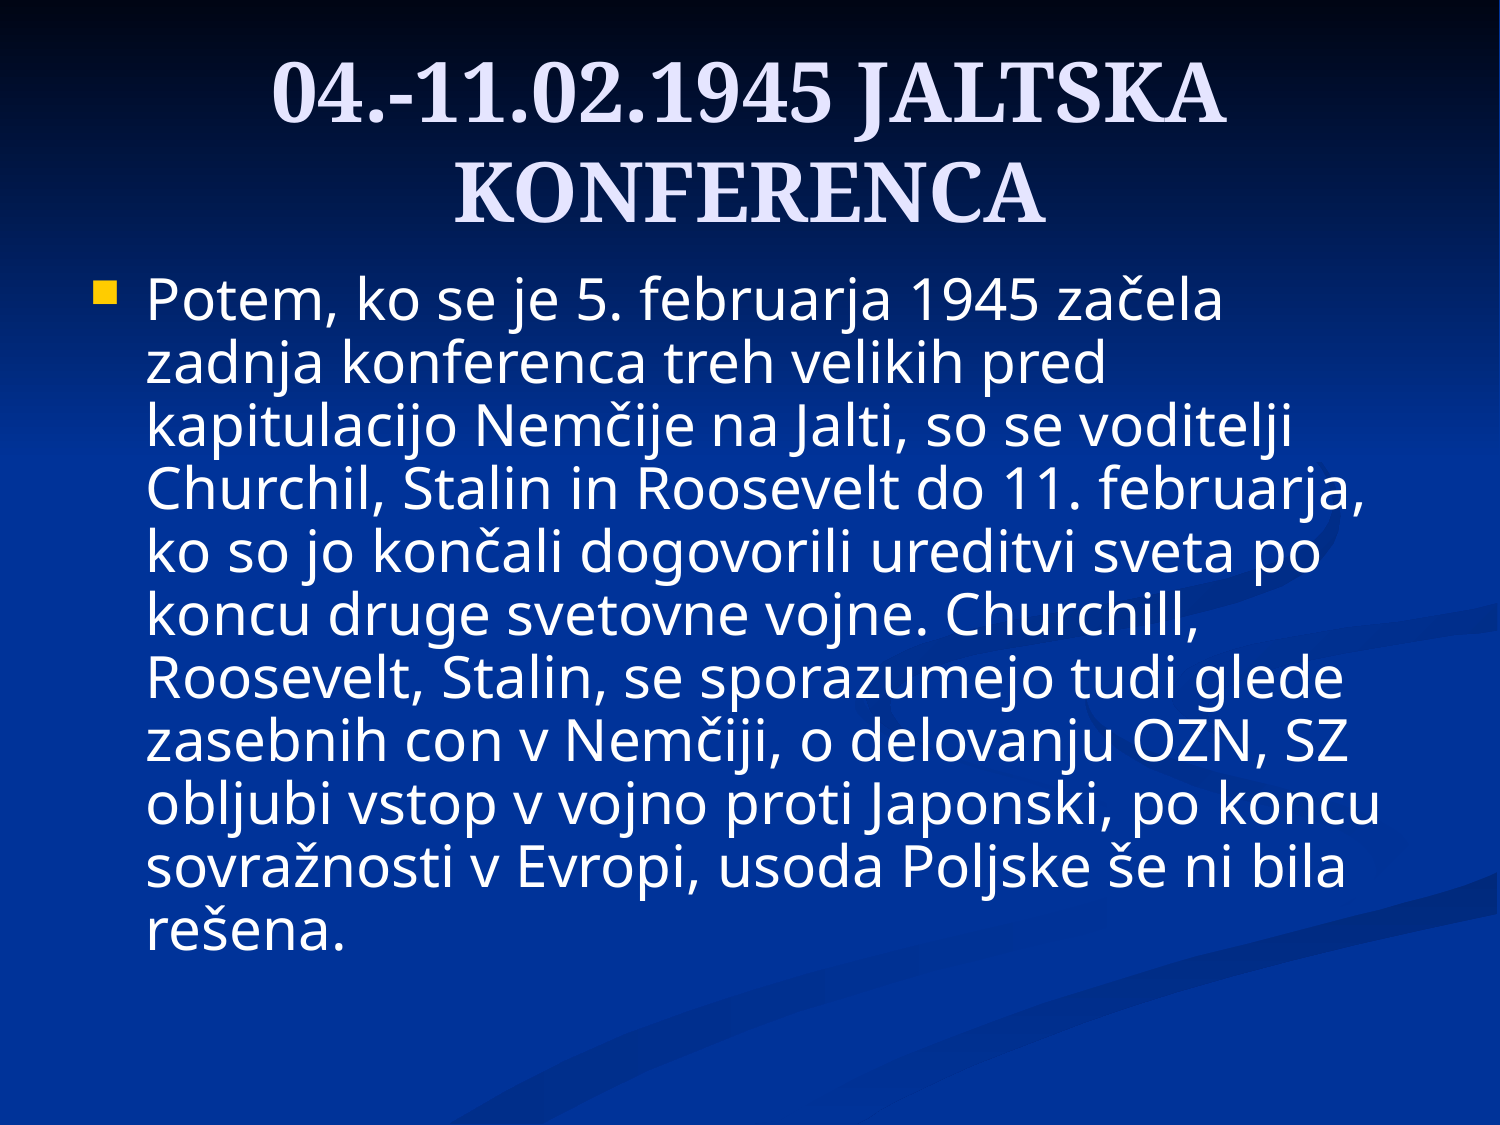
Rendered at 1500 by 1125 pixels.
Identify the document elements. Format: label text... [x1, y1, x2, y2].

title 04.-11.02.1945 JALTSKA KONFERENCA [75, 31, 1425, 247]
list Potem, ko se je 5. februarja 1945 začela zadnja konferenca treh velikih pred kapitulacijo Nemčije na Jalti, so se voditelji Churchil, Stalin in Roosevelt do 11. februarja, ko so jo končali dogovorili ureditvi sveta po koncu druge svetovne vojne. Churchill, Roosevelt, Stalin, se sporazumejo tudi glede zasebnih con v Nemčiji, o delovanju OZN, SZ obljubi vstop v vojno proti Japonski, po koncu sovražnosti v Evropi, usoda Poljske še ni bila rešena. [75, 262, 1425, 1034]
